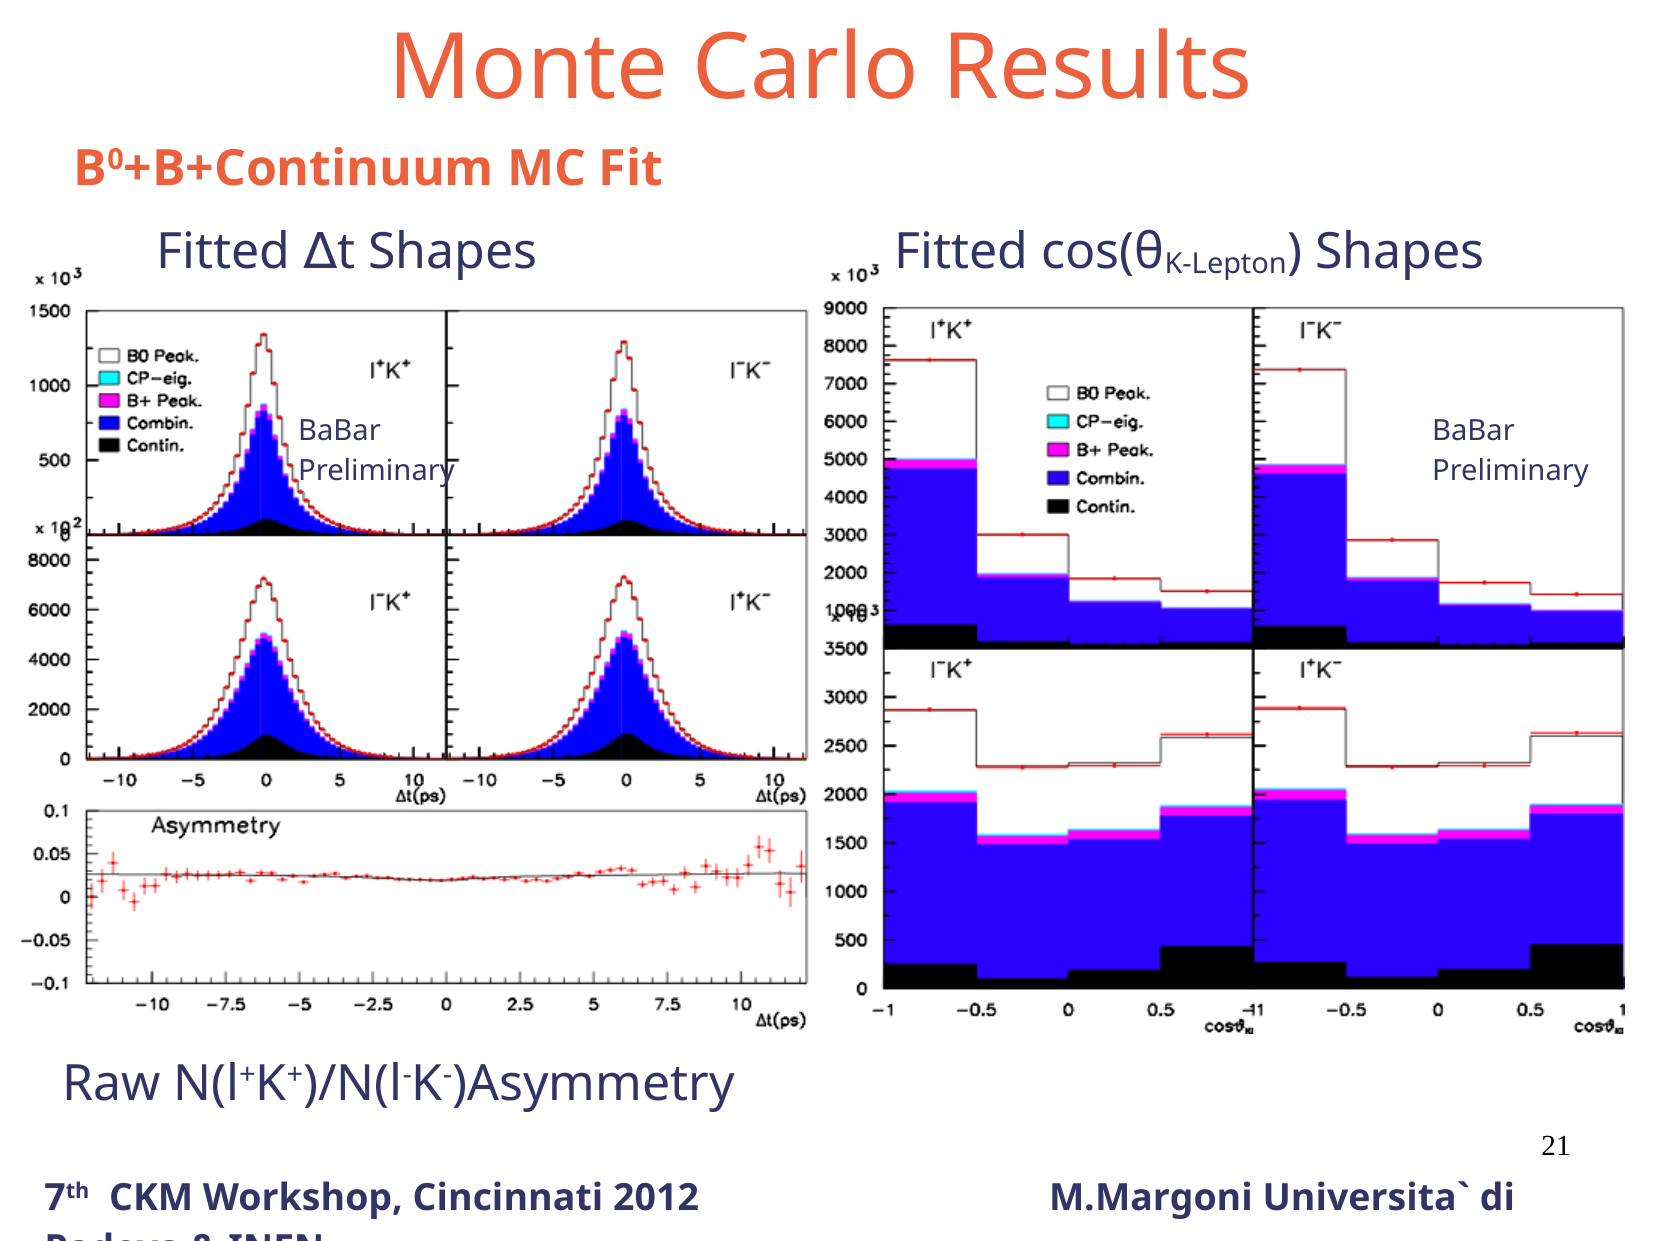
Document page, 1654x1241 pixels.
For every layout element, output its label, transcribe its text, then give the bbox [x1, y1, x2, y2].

text_box BaBar Preliminary [283, 401, 520, 507]
title Monte Carlo Results [88, 0, 1577, 160]
text_box B0+B+Continuum MC Fit [59, 124, 1418, 219]
text_box Raw N(l+K+)/N(l-K-)Asymmetry [47, 1039, 845, 1133]
text_box BaBar Preliminary [1417, 401, 1654, 507]
picture [814, 386, 1625, 1034]
text_box Fitted ∆t Shapes Fitted cos(θK-Lepton) Shapes [141, 208, 1648, 386]
text_box 7th CKM Workshop, Cincinnati 2012 M.Margoni Universita` di Padova & INFN [29, 1163, 1625, 1237]
picture [17, 265, 810, 1034]
